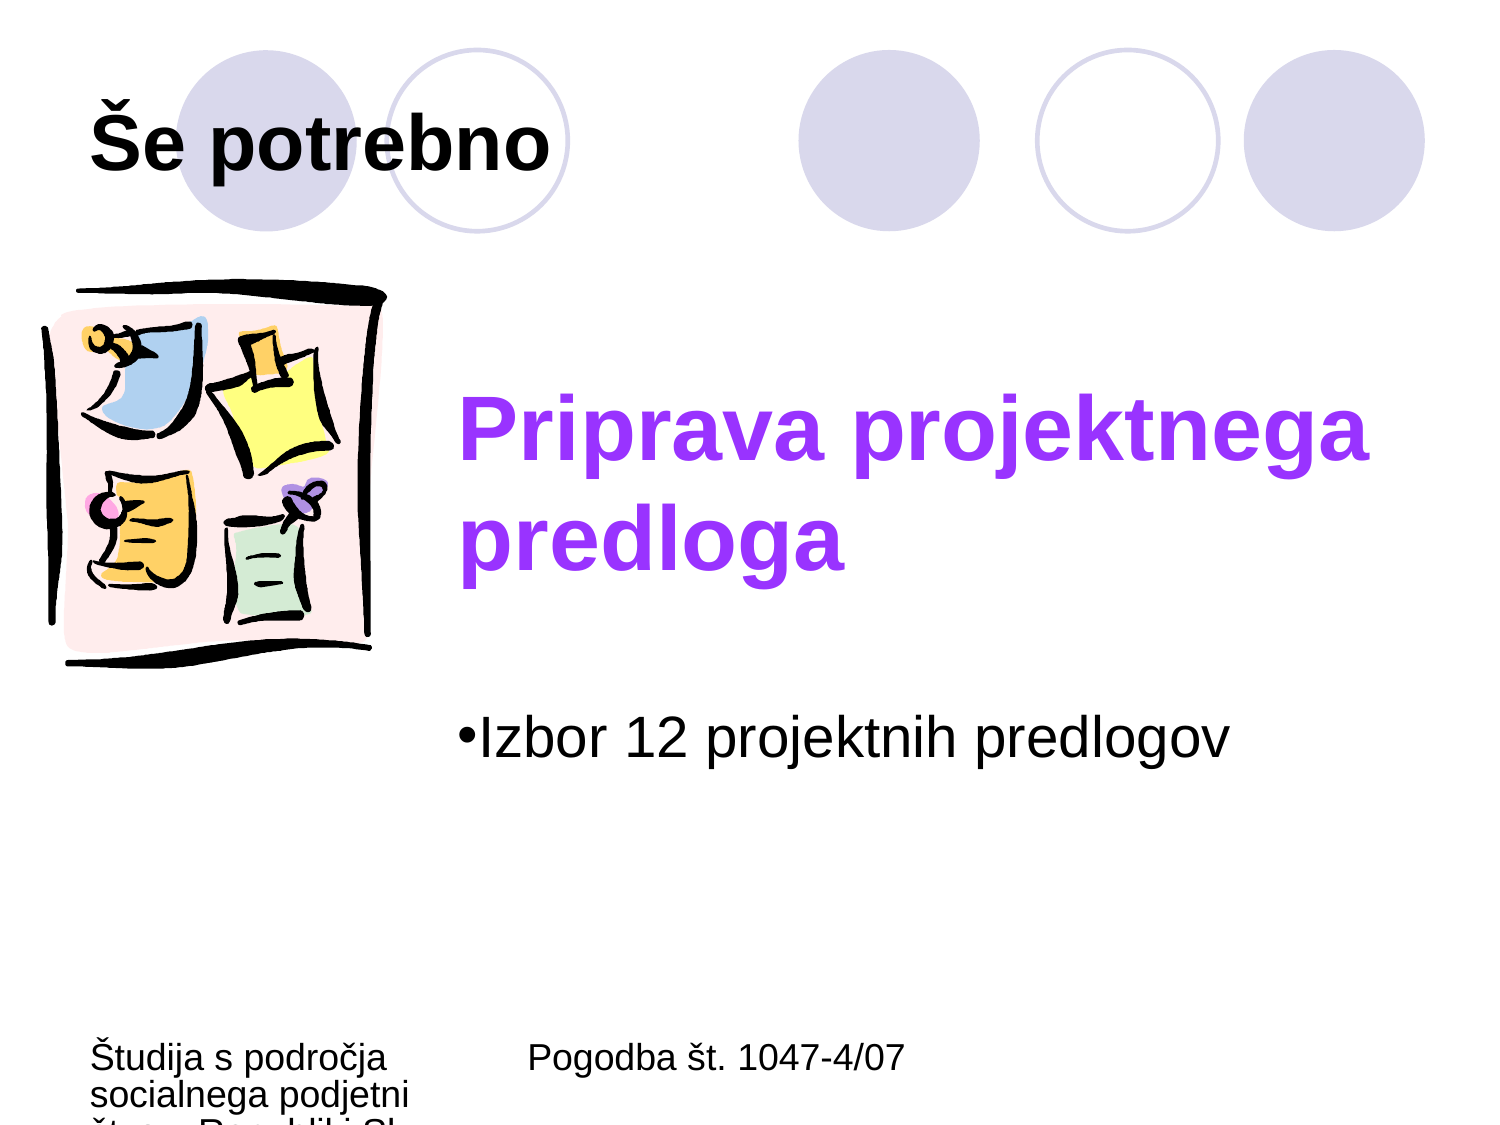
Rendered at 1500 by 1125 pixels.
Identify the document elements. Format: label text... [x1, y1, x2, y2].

title Še potrebno [75, 45, 1426, 233]
text_box Priprava projektnega predloga Izbor 12 projektnih predlogov [442, 361, 1466, 1007]
picture [41, 278, 388, 669]
